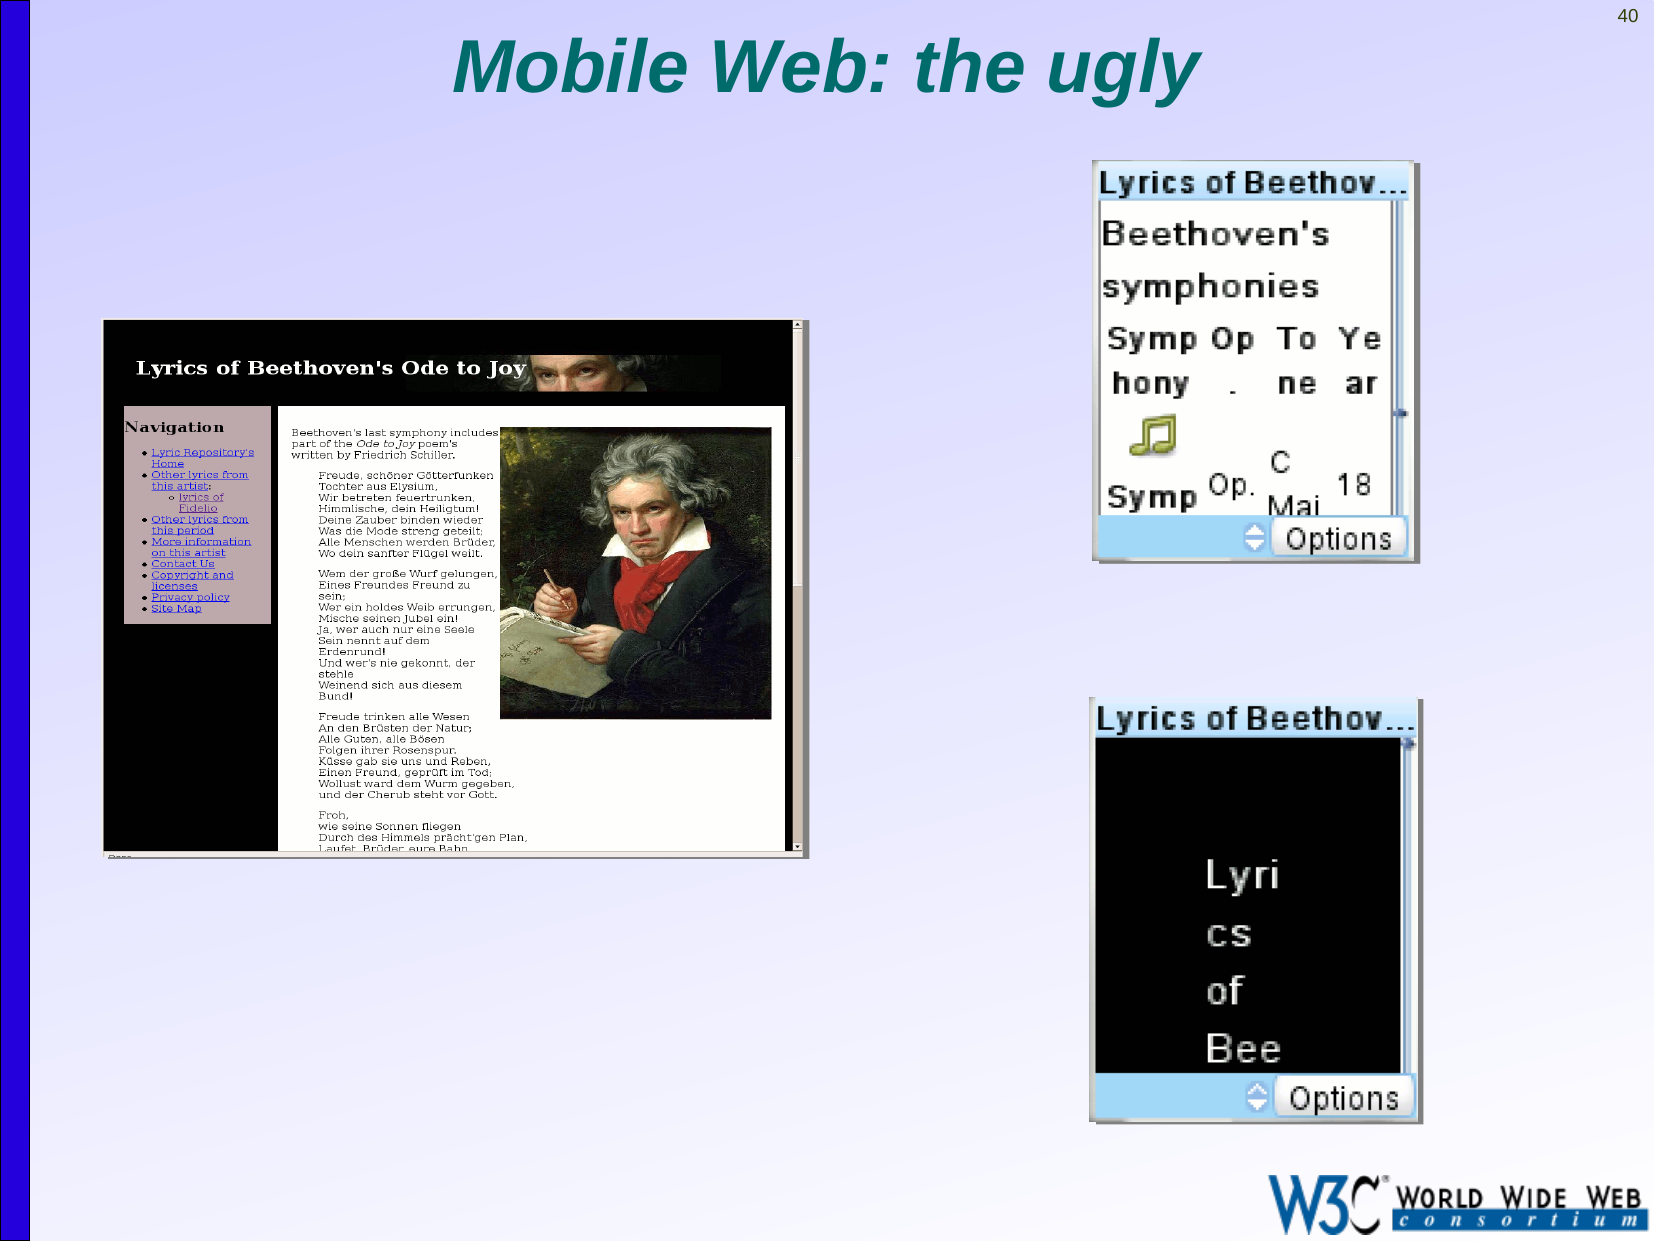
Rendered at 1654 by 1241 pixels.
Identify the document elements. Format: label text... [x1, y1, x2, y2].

picture [1089, 697, 1418, 1123]
picture [1092, 160, 1414, 562]
picture [101, 318, 803, 857]
title Mobile Web: the ugly [0, 5, 1654, 125]
picture [1263, 1175, 1654, 1235]
